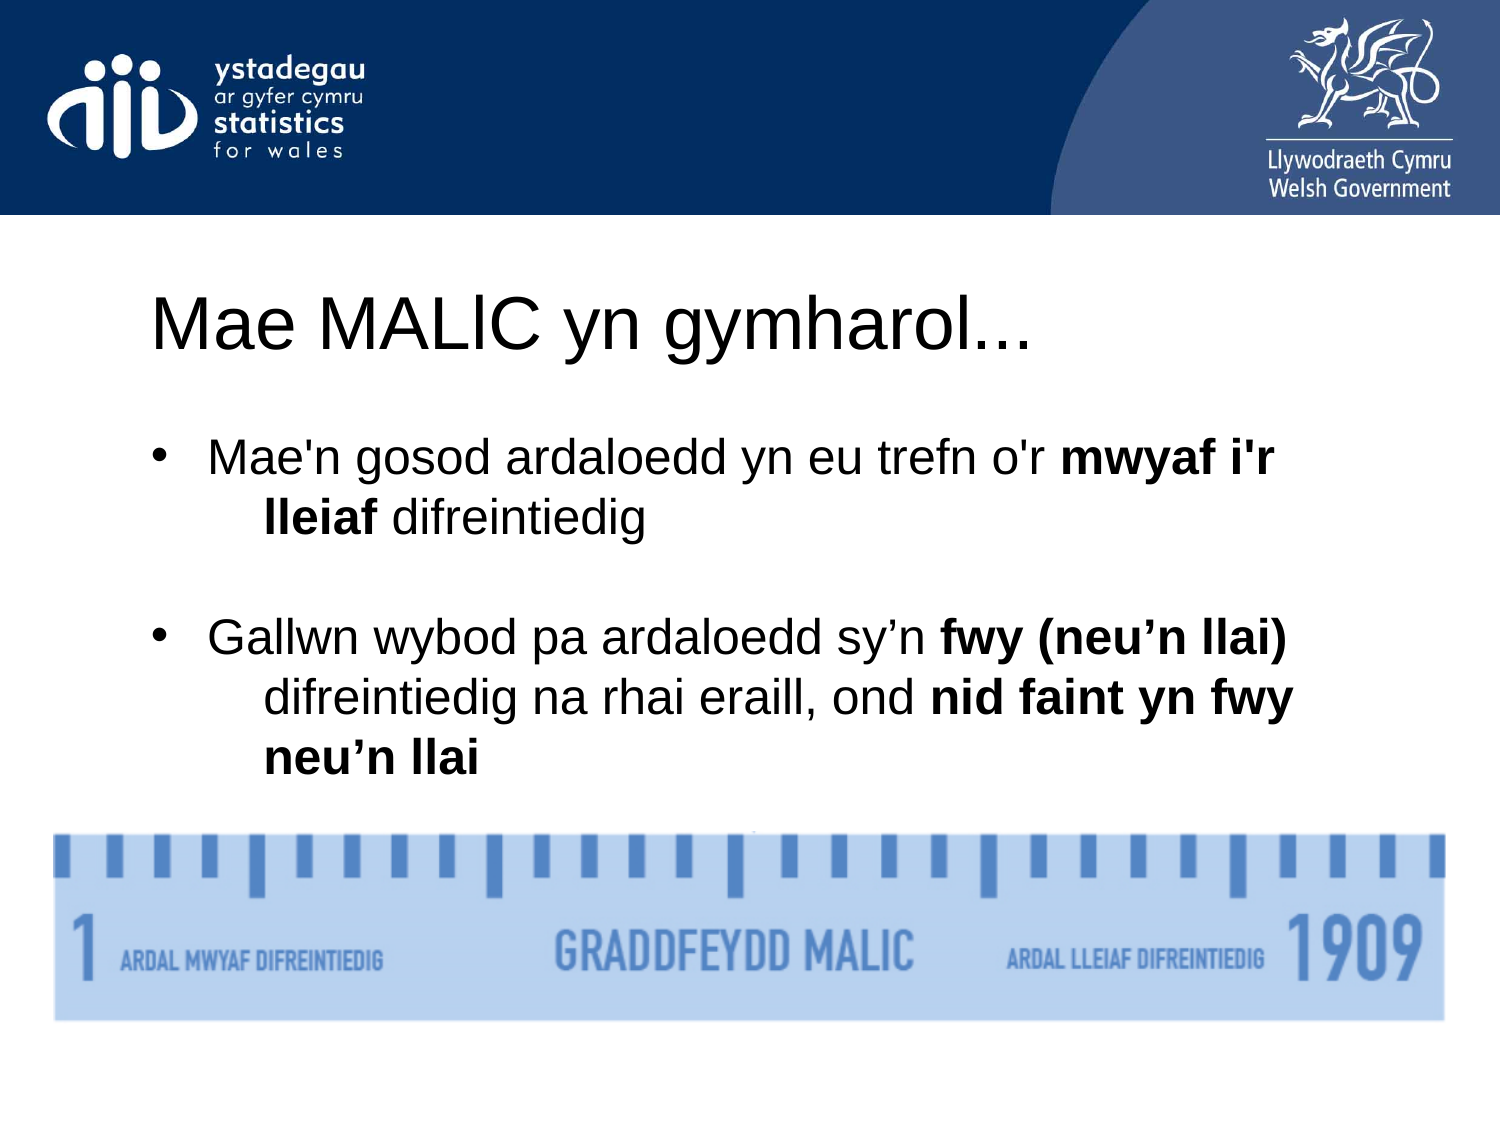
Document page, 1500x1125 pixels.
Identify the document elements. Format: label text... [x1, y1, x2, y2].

text_box Mae MALlC yn gymharol... Mae'n gosod ardaloedd yn eu trefn o'r mwyaf i'r lleiaf difreintiedig Gallwn wybod pa ardaloedd sy’n fwy (neu’n llai) difreintiedig na rhai eraill, ond nid faint yn fwy neu’n llai [136, 267, 1355, 831]
picture [0, 0, 1500, 215]
picture [53, 831, 1447, 1024]
